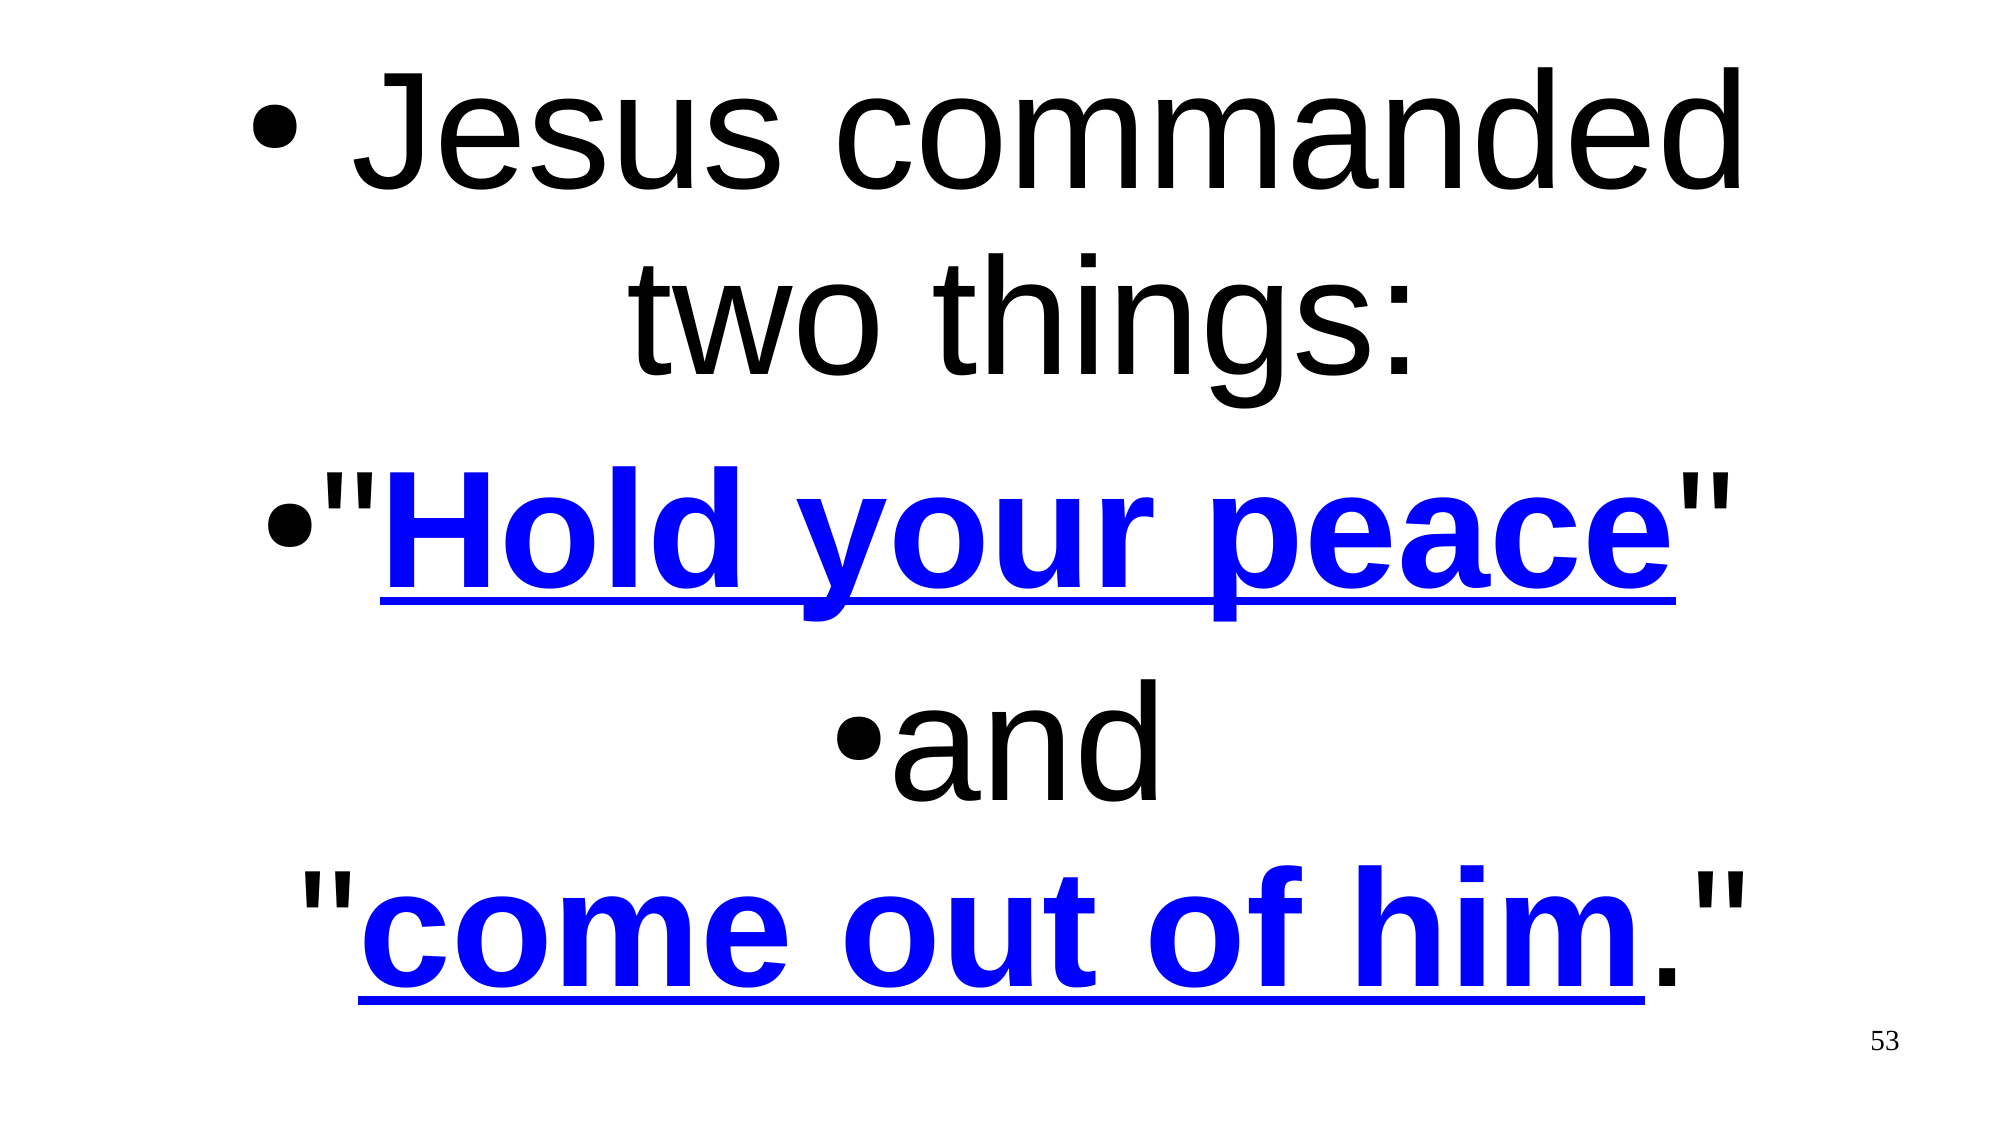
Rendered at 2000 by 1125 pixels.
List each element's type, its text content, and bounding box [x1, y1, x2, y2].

list Jesus commanded two things: "Hold your peace" and "come out of him." [37, 37, 1988, 1088]
